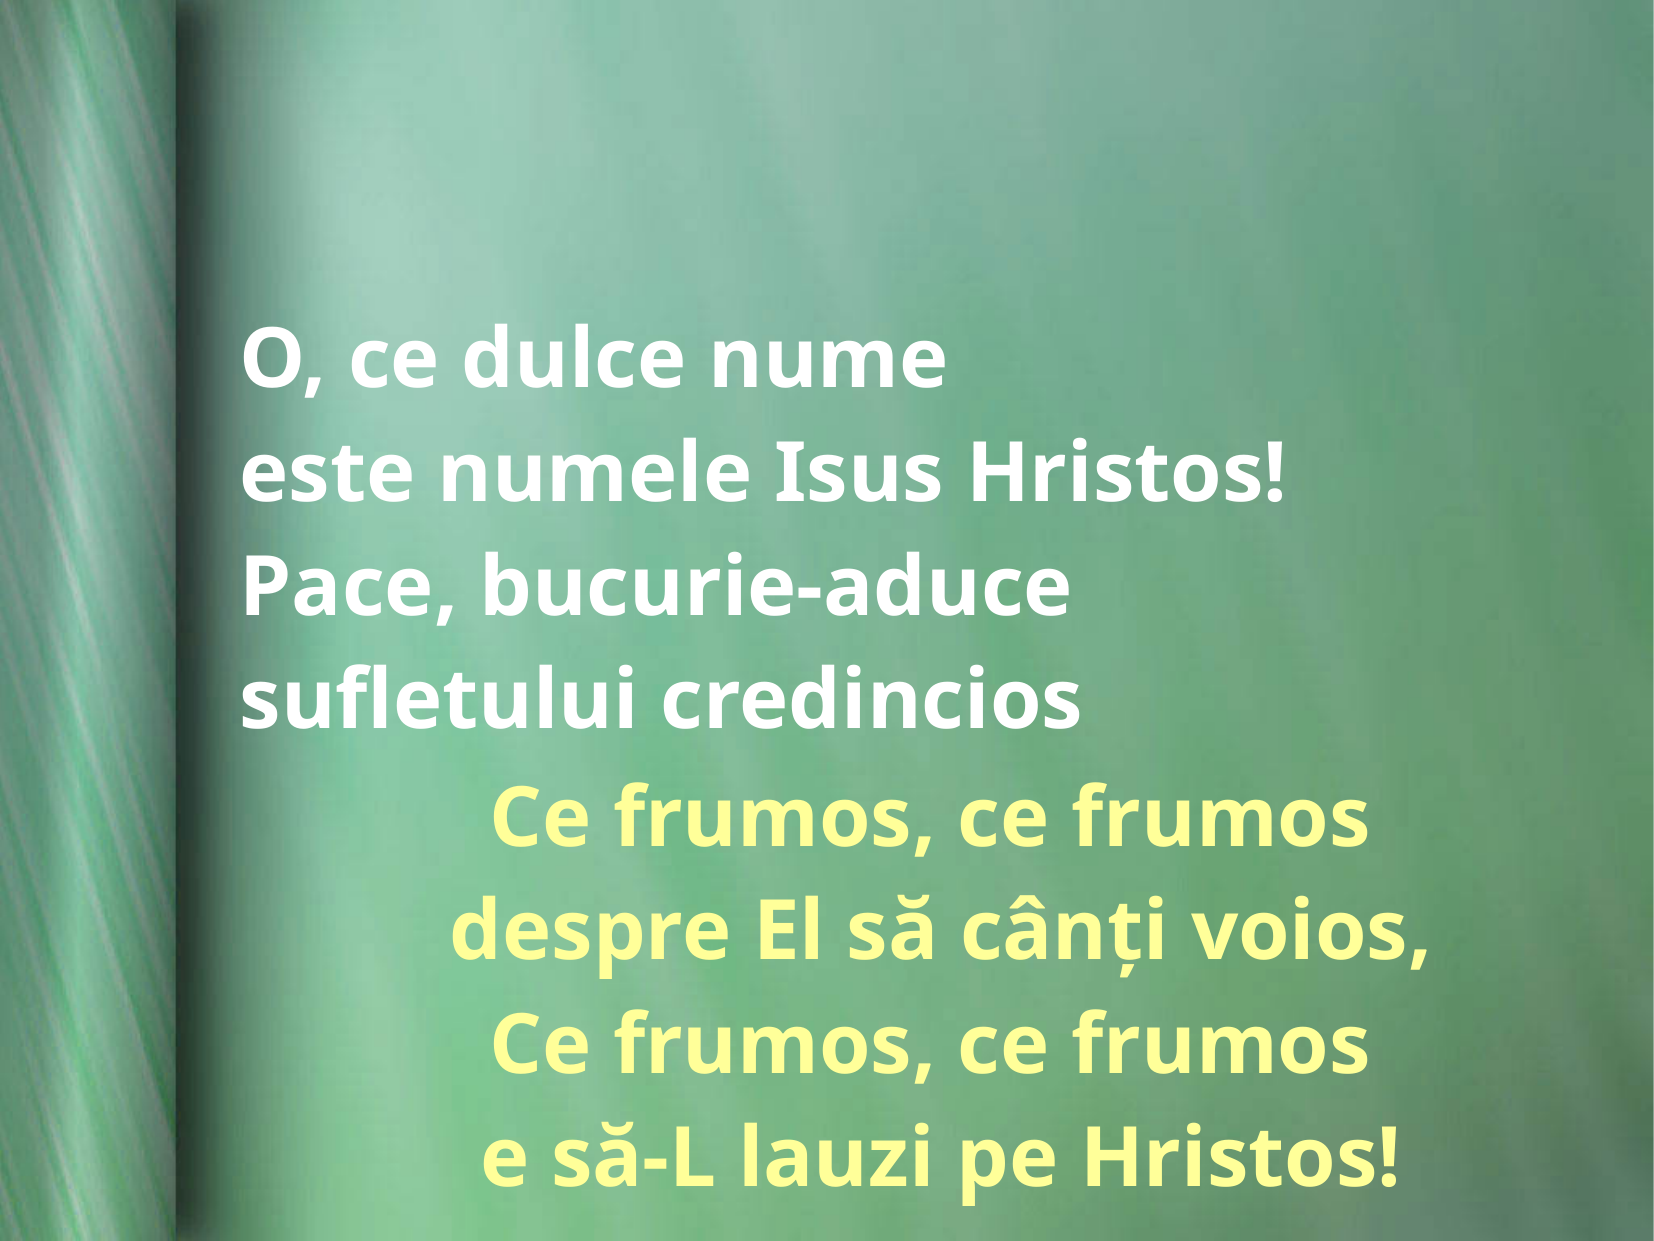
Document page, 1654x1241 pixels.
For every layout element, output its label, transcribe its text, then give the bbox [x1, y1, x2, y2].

text_box O, ce dulce nume este numele Isus Hristos! Pace, bucurie-aduce sufletului credincios [225, 291, 1602, 713]
text_box Ce frumos, ce frumos despre El să cânți voios, Ce frumos, ce frumos e să-L lauzi pe Hristos! [269, 750, 1613, 1171]
picture [0, 0, 1654, 1241]
